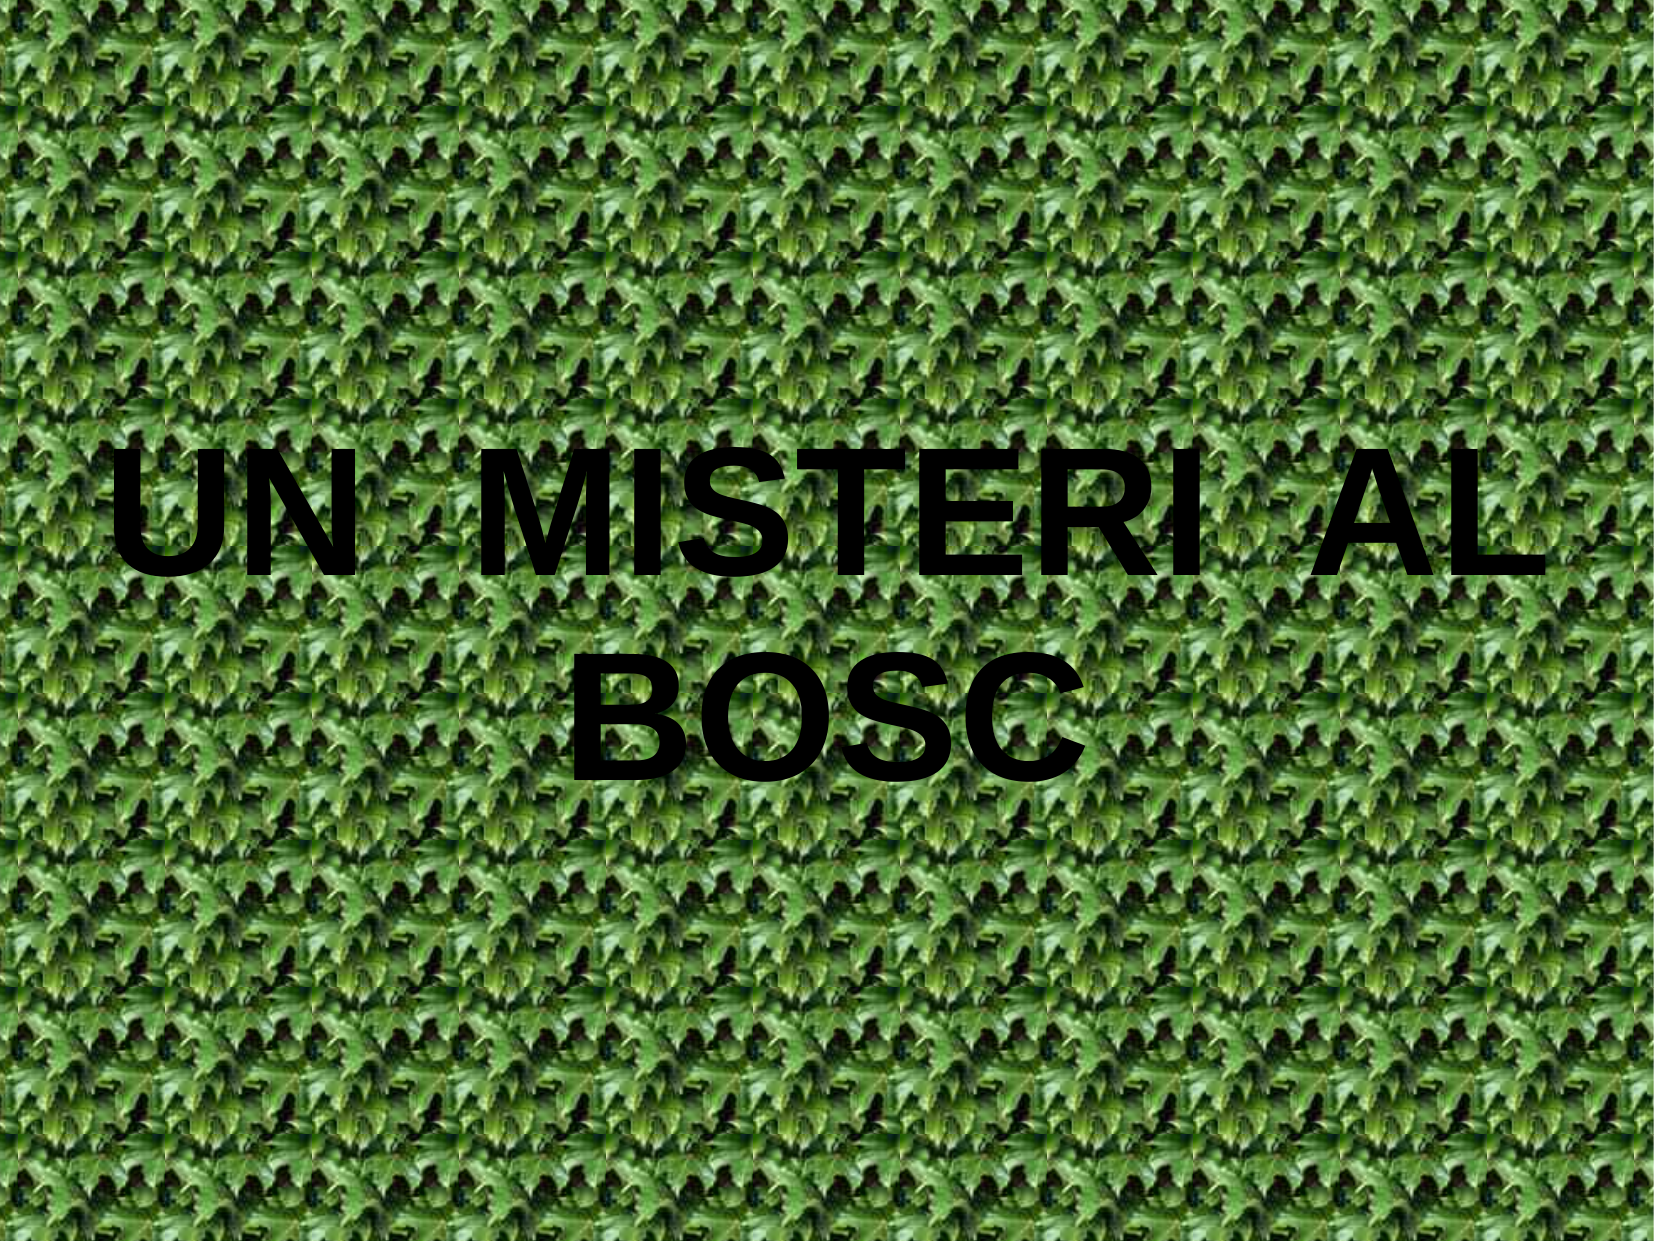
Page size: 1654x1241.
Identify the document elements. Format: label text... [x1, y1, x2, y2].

picture [0, 0, 1654, 1241]
title UN MISTERI AL BOSC [82, 409, 1571, 819]
